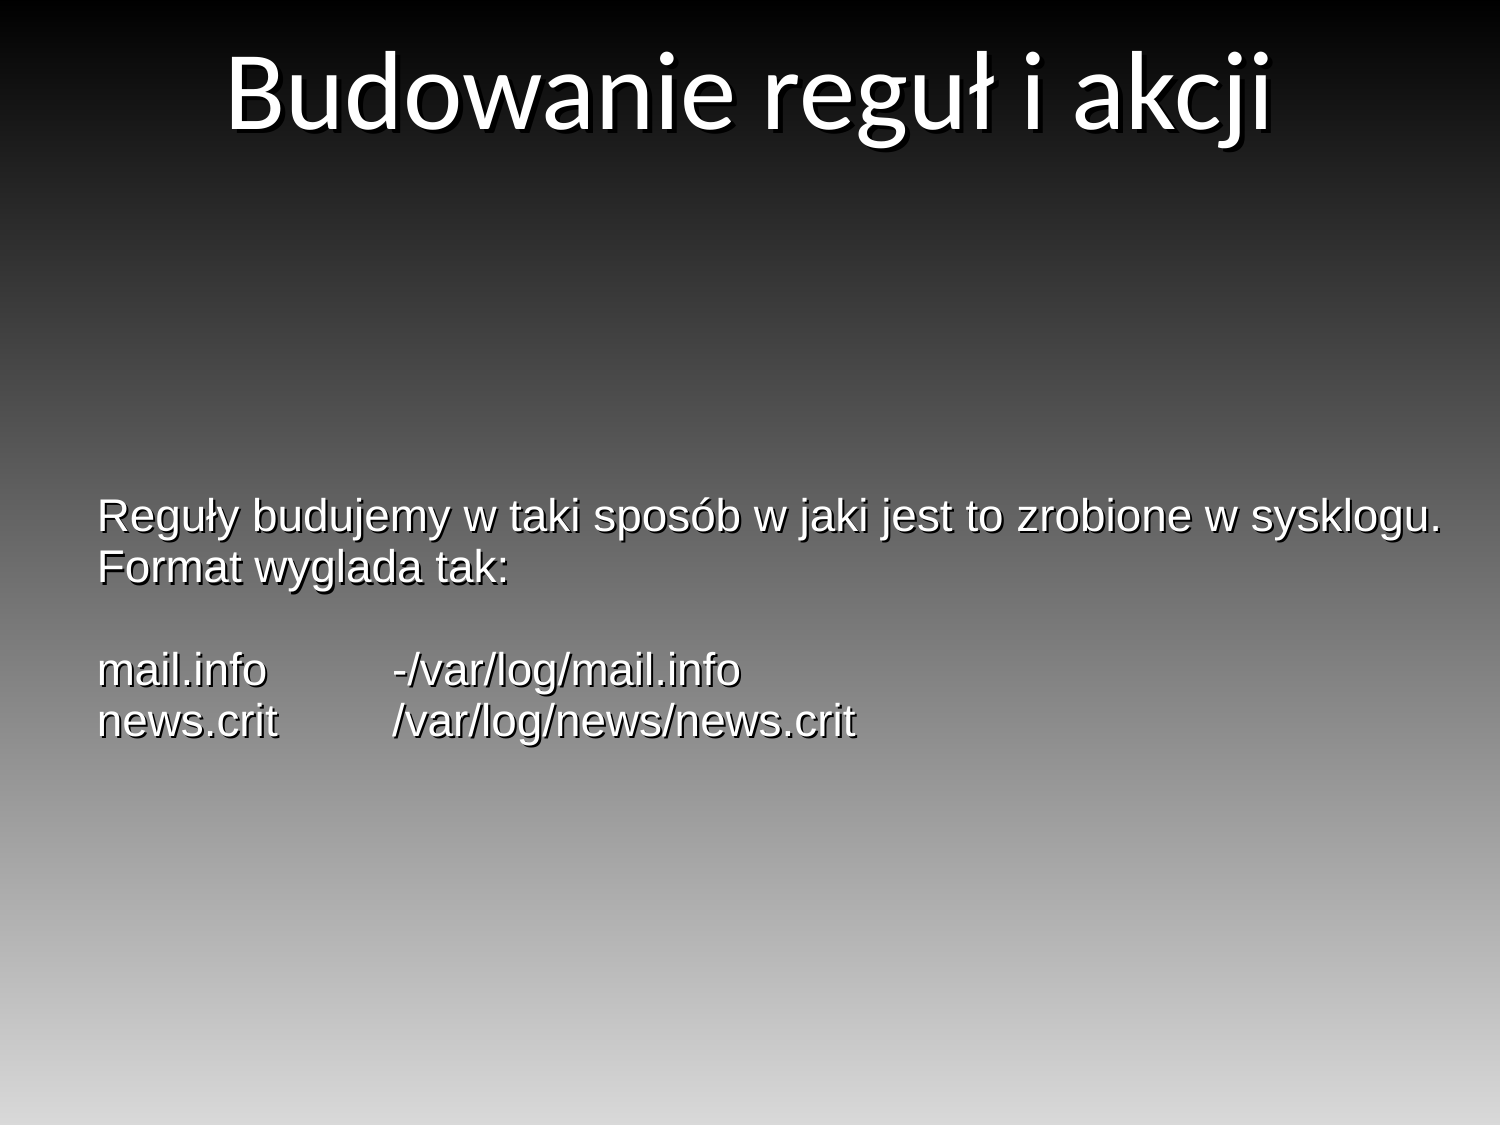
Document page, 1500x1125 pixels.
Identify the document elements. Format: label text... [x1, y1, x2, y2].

subtitle Reguły budujemy w taki sposób w jaki jest to zrobione w sysklogu. Format wyglada tak: mail.info -/var/log/mail.info news.crit /var/log/news/news.crit [96, 305, 1447, 1034]
title Budowanie reguł i akcji [75, 33, 1425, 244]
